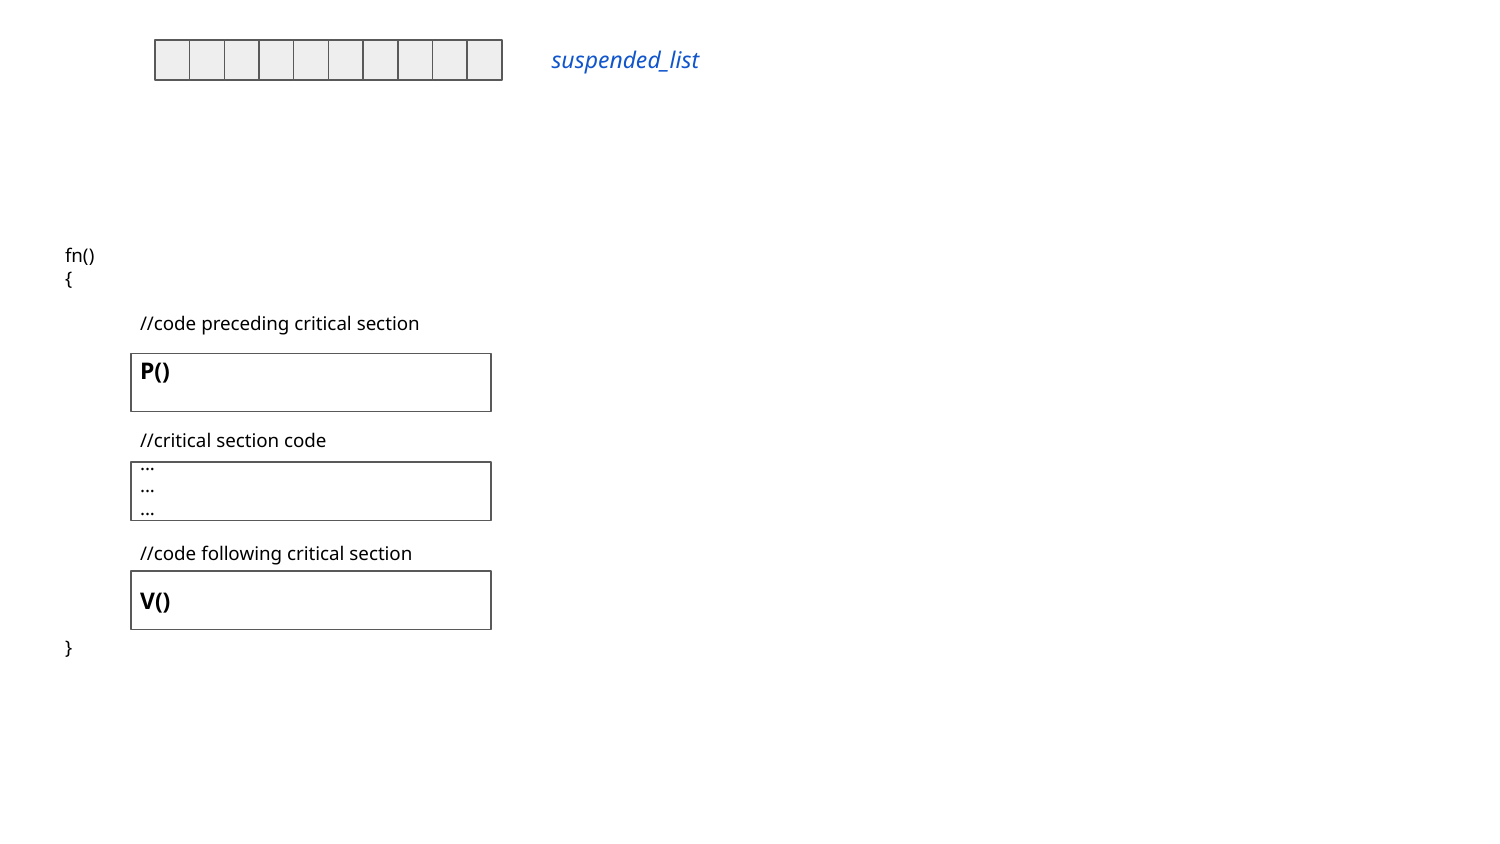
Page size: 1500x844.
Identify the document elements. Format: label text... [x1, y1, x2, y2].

text_box suspended_list [536, 32, 724, 87]
text_box fn() { //code preceding critical section P() //critical section code ... ... ... //code following critical section V() } [49, 228, 592, 456]
text_box [154, 39, 502, 80]
